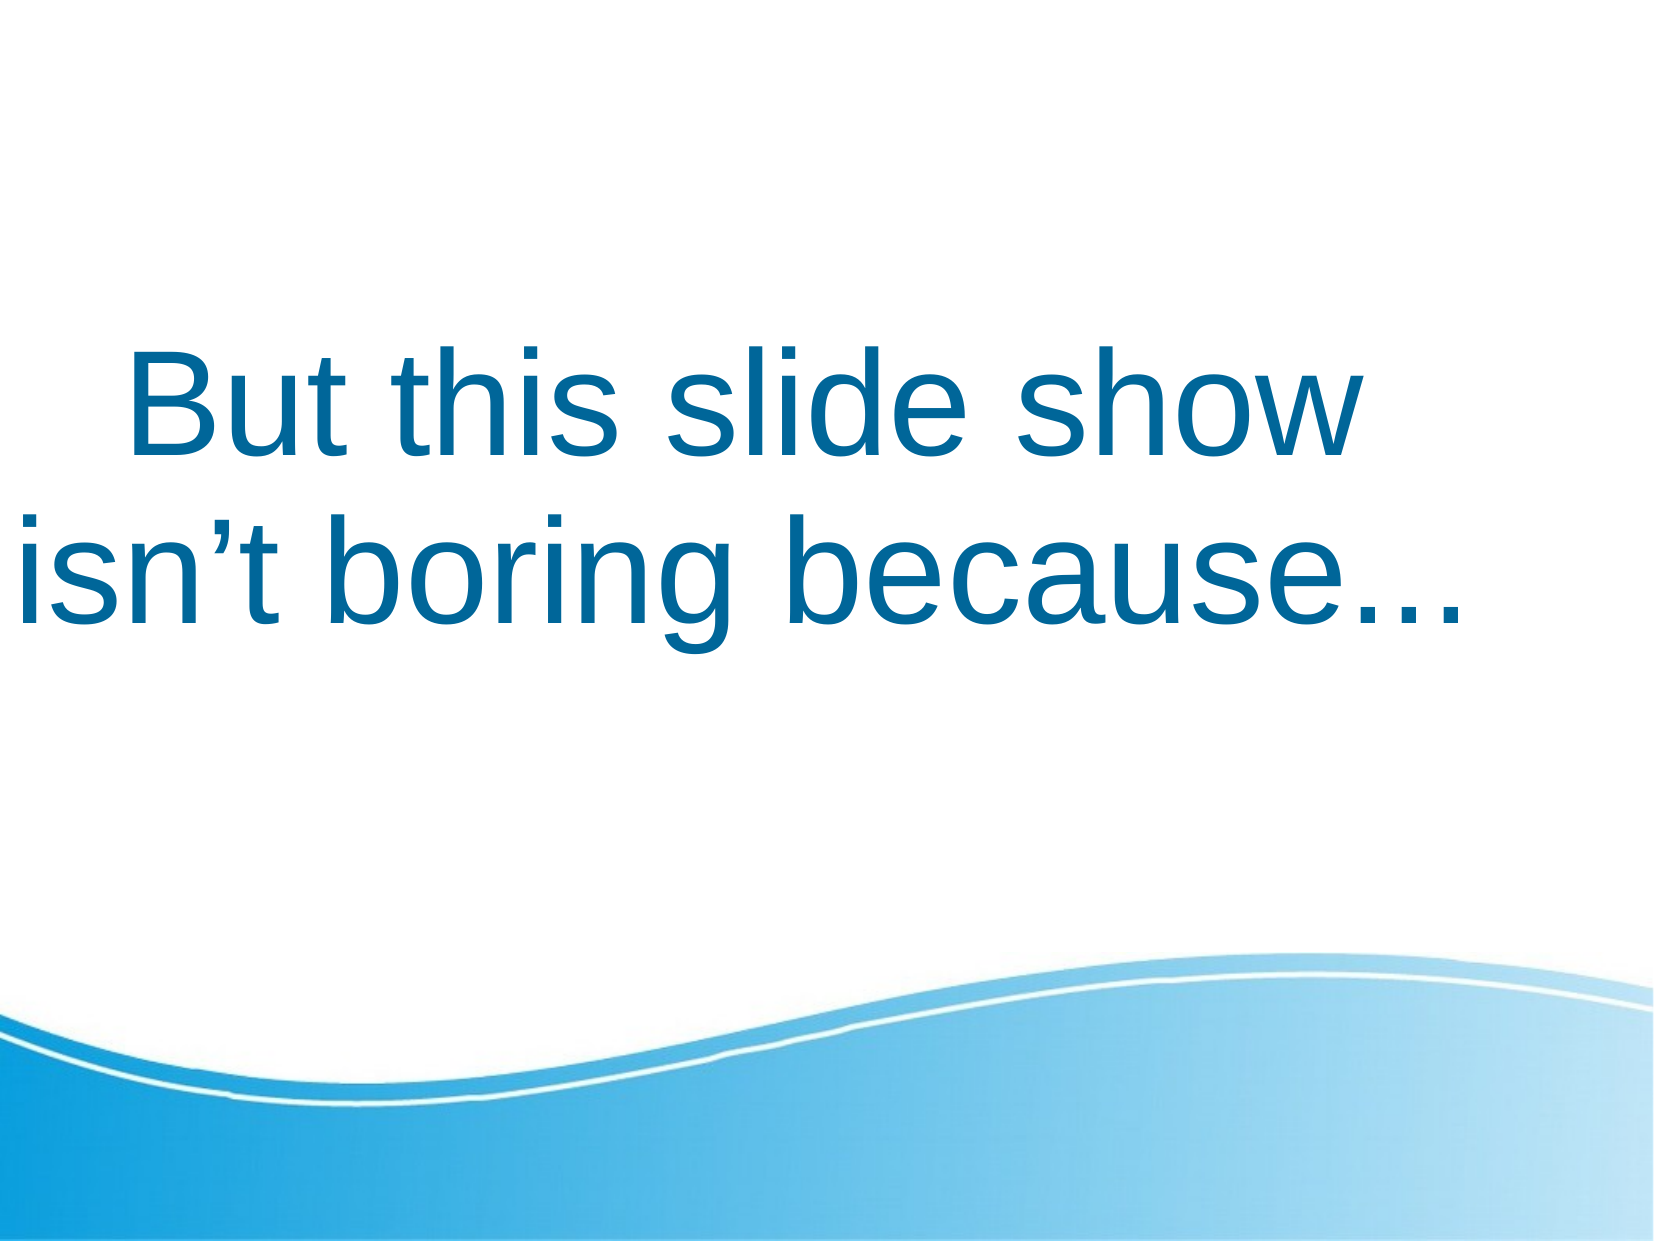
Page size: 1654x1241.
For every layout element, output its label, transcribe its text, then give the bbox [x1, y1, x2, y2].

picture [0, 952, 1654, 1241]
title But this slide show isn’t boring because... [0, 320, 1489, 656]
